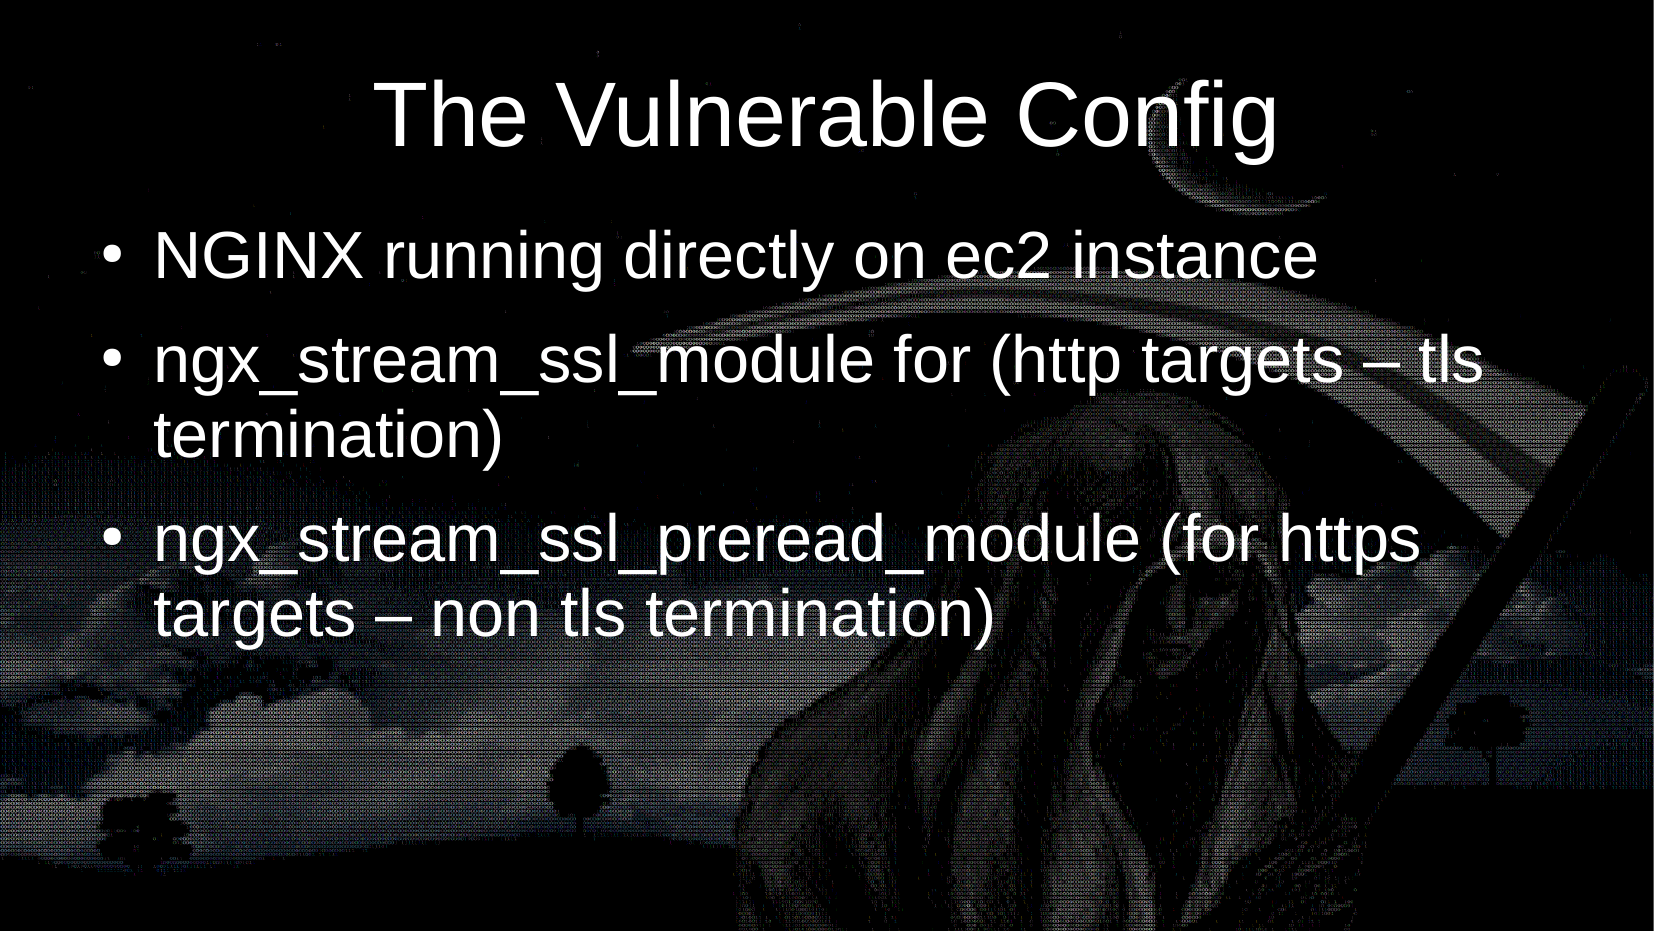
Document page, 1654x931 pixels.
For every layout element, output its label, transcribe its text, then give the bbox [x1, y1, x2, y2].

title The Vulnerable Config [82, 37, 1571, 193]
list NGINX running directly on ec2 instance ngx_stream_ssl_module for (http targets – tls termination) ngx_stream_ssl_preread_module (for https targets – non tls termination) [82, 217, 1571, 758]
picture [0, 0, 1654, 931]
